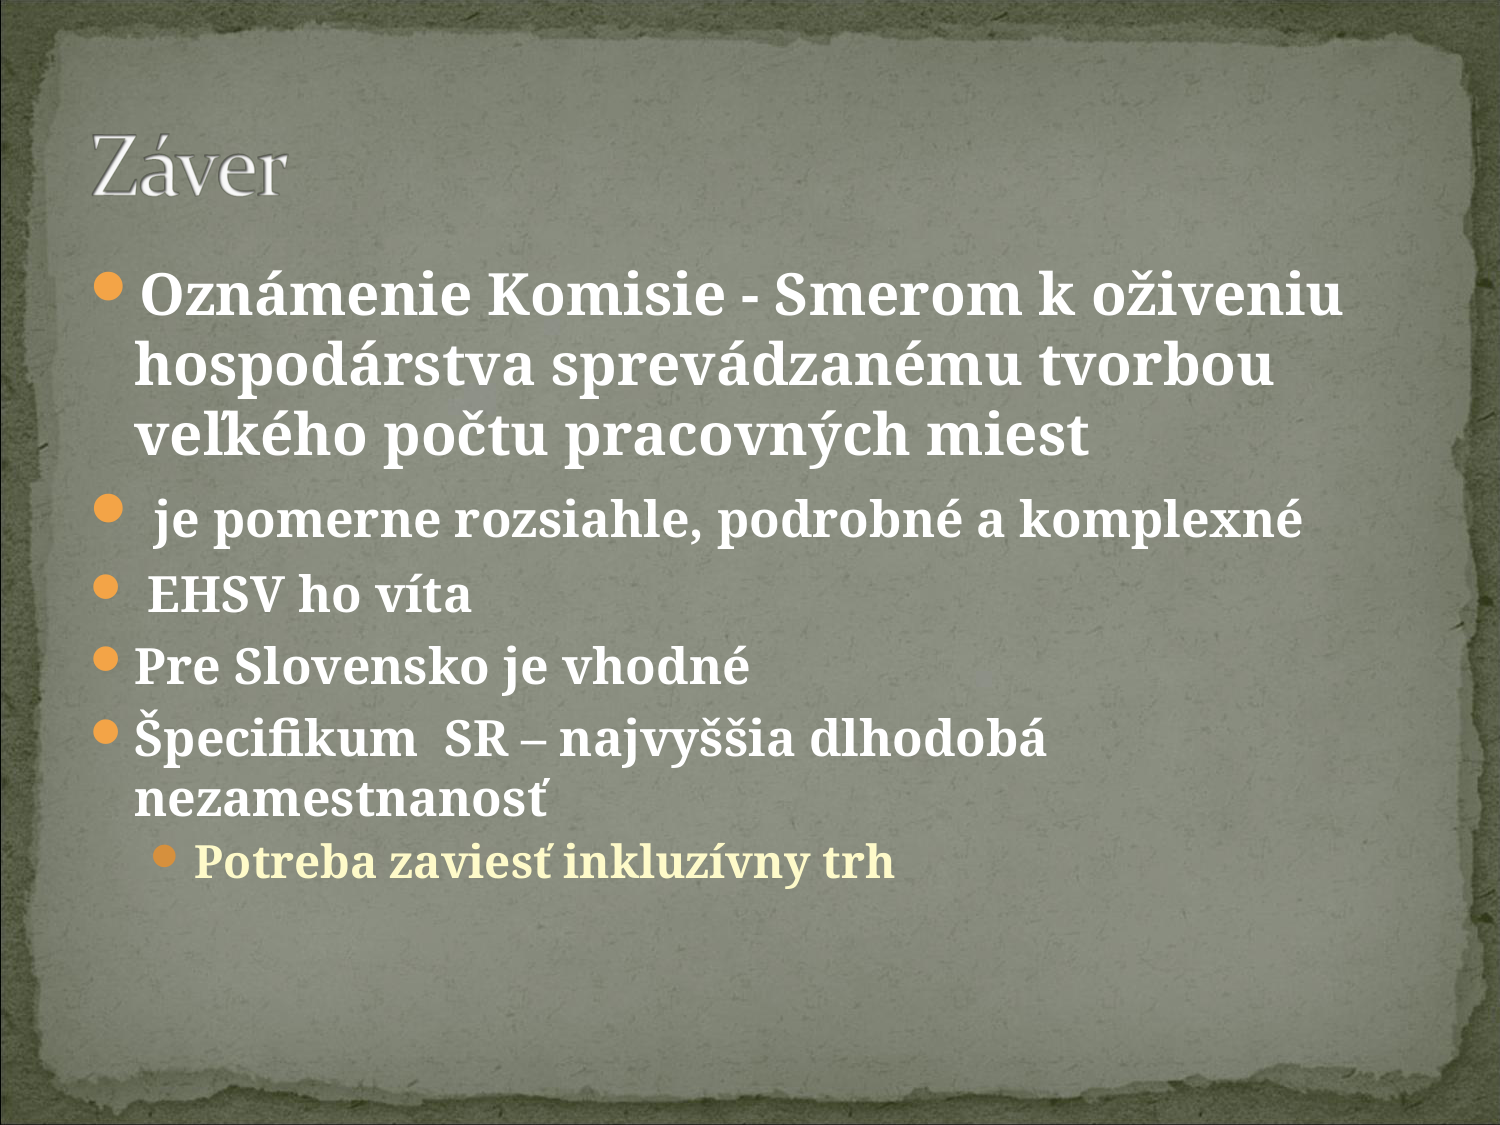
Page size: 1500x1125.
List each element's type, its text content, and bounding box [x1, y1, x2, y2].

list Oznámenie Komisie - Smerom k oživeniu hospodárstva sprevádzanému tvorbou veľkého počtu pracovných miest je pomerne rozsiahle, podrobné a komplexné EHSV ho víta Pre Slovensko je vhodné Špecifikum SR – najvyššia dlhodobá nezamestnanosť Potreba zaviesť inkluzívny trh [75, 249, 1426, 1094]
text_box [35, 23, 1427, 227]
picture [0, 0, 1500, 1125]
